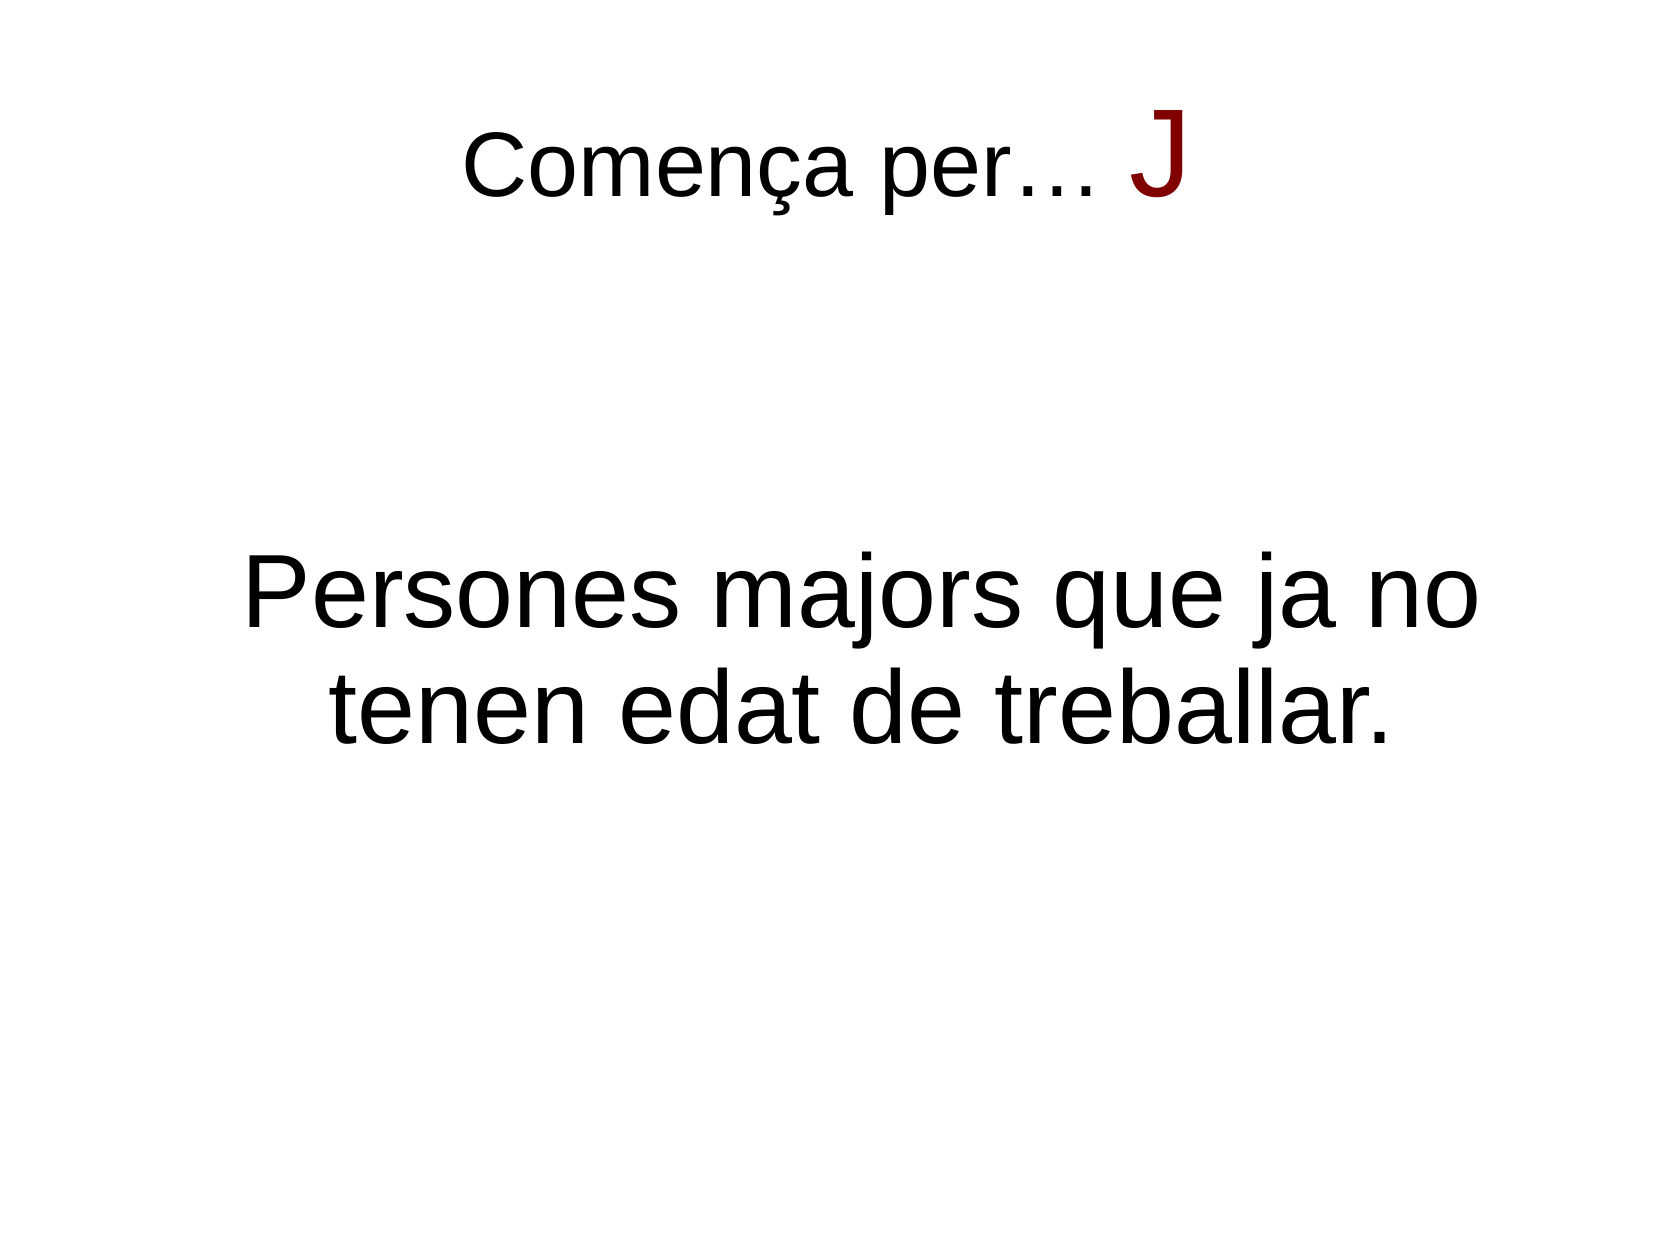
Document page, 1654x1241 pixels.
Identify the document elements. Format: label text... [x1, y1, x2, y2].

list Persones majors que ja no tenen edat de treballar. [82, 290, 1571, 1010]
title Comença per… J [82, 49, 1571, 257]
